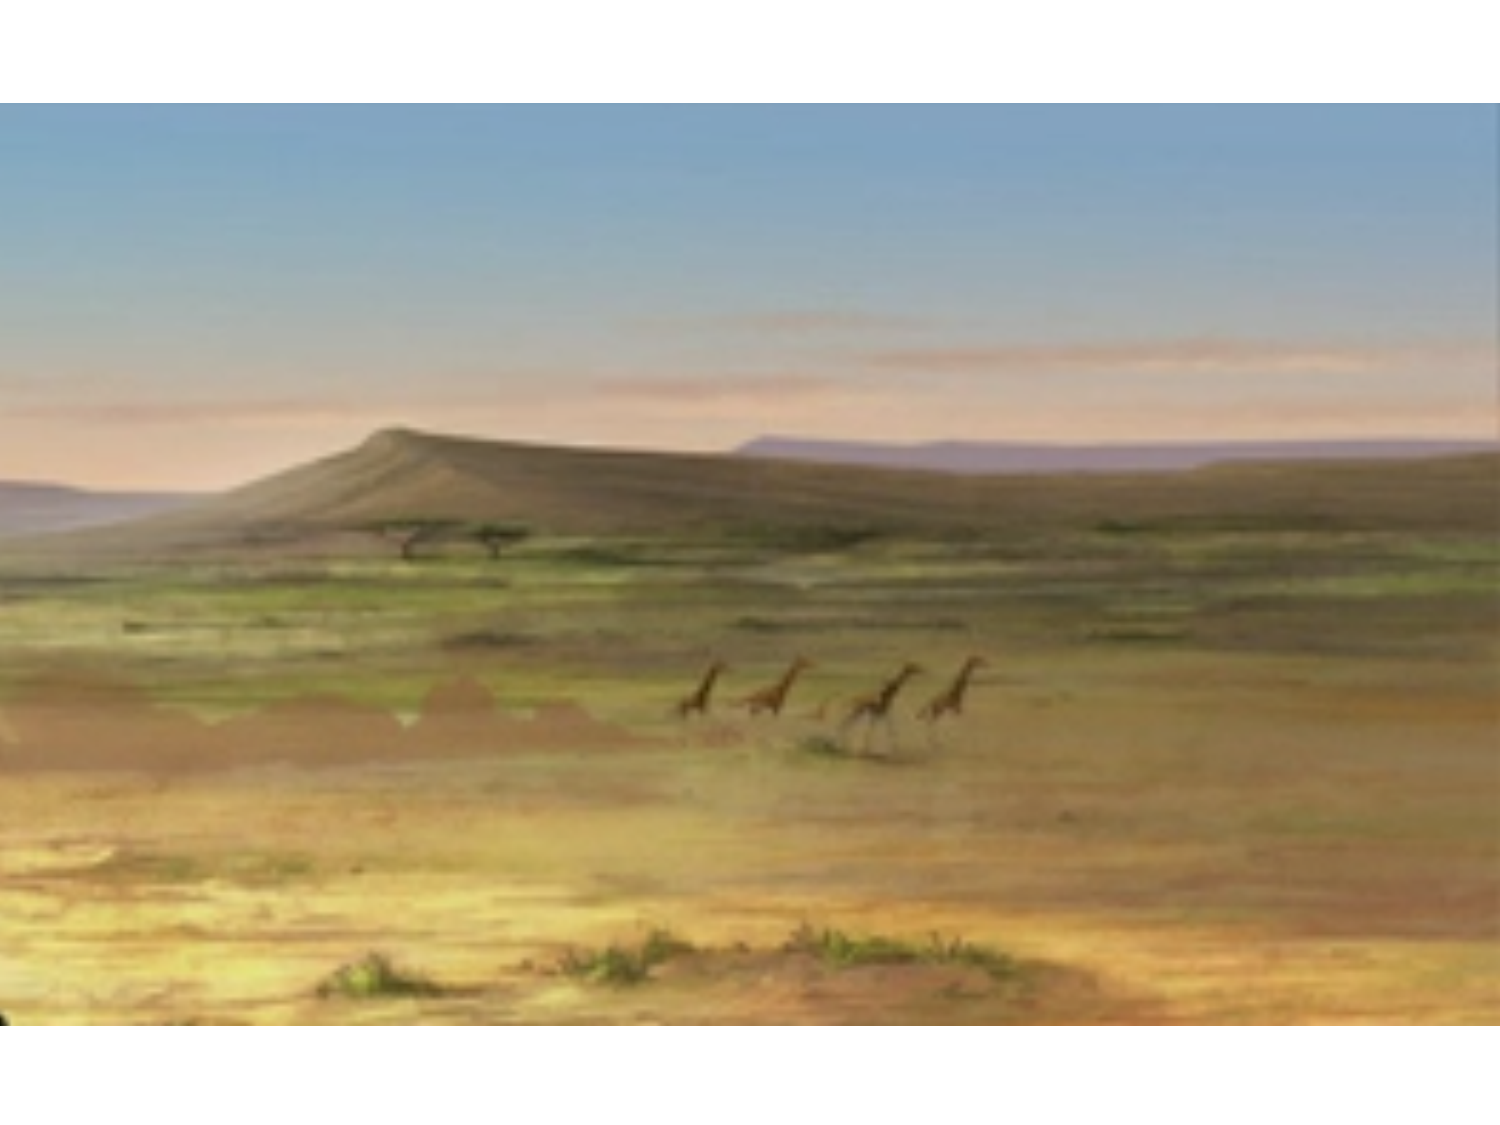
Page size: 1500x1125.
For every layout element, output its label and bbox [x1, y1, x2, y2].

picture [0, 103, 1500, 1026]
